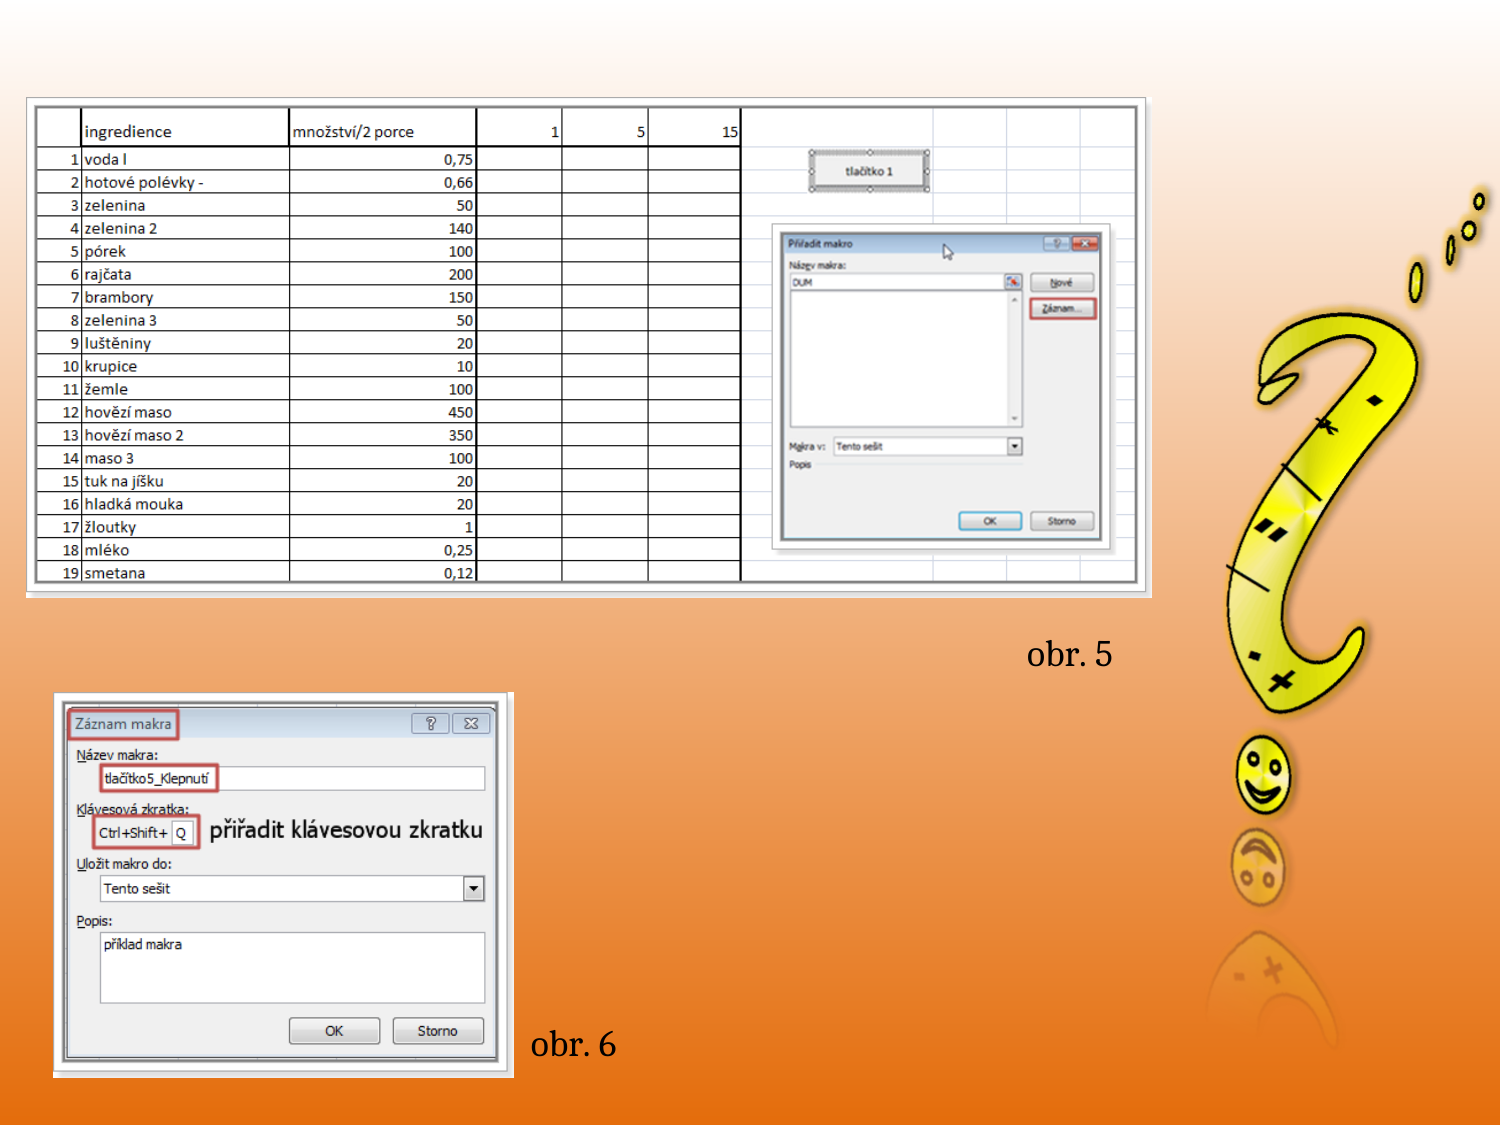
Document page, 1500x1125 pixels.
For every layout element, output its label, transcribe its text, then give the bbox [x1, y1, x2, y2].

text_box obr. 5 [1012, 621, 1129, 682]
picture [53, 692, 514, 1078]
picture [26, 97, 1152, 598]
text_box obr. 6 [516, 1011, 632, 1072]
picture [1171, 160, 1500, 1125]
